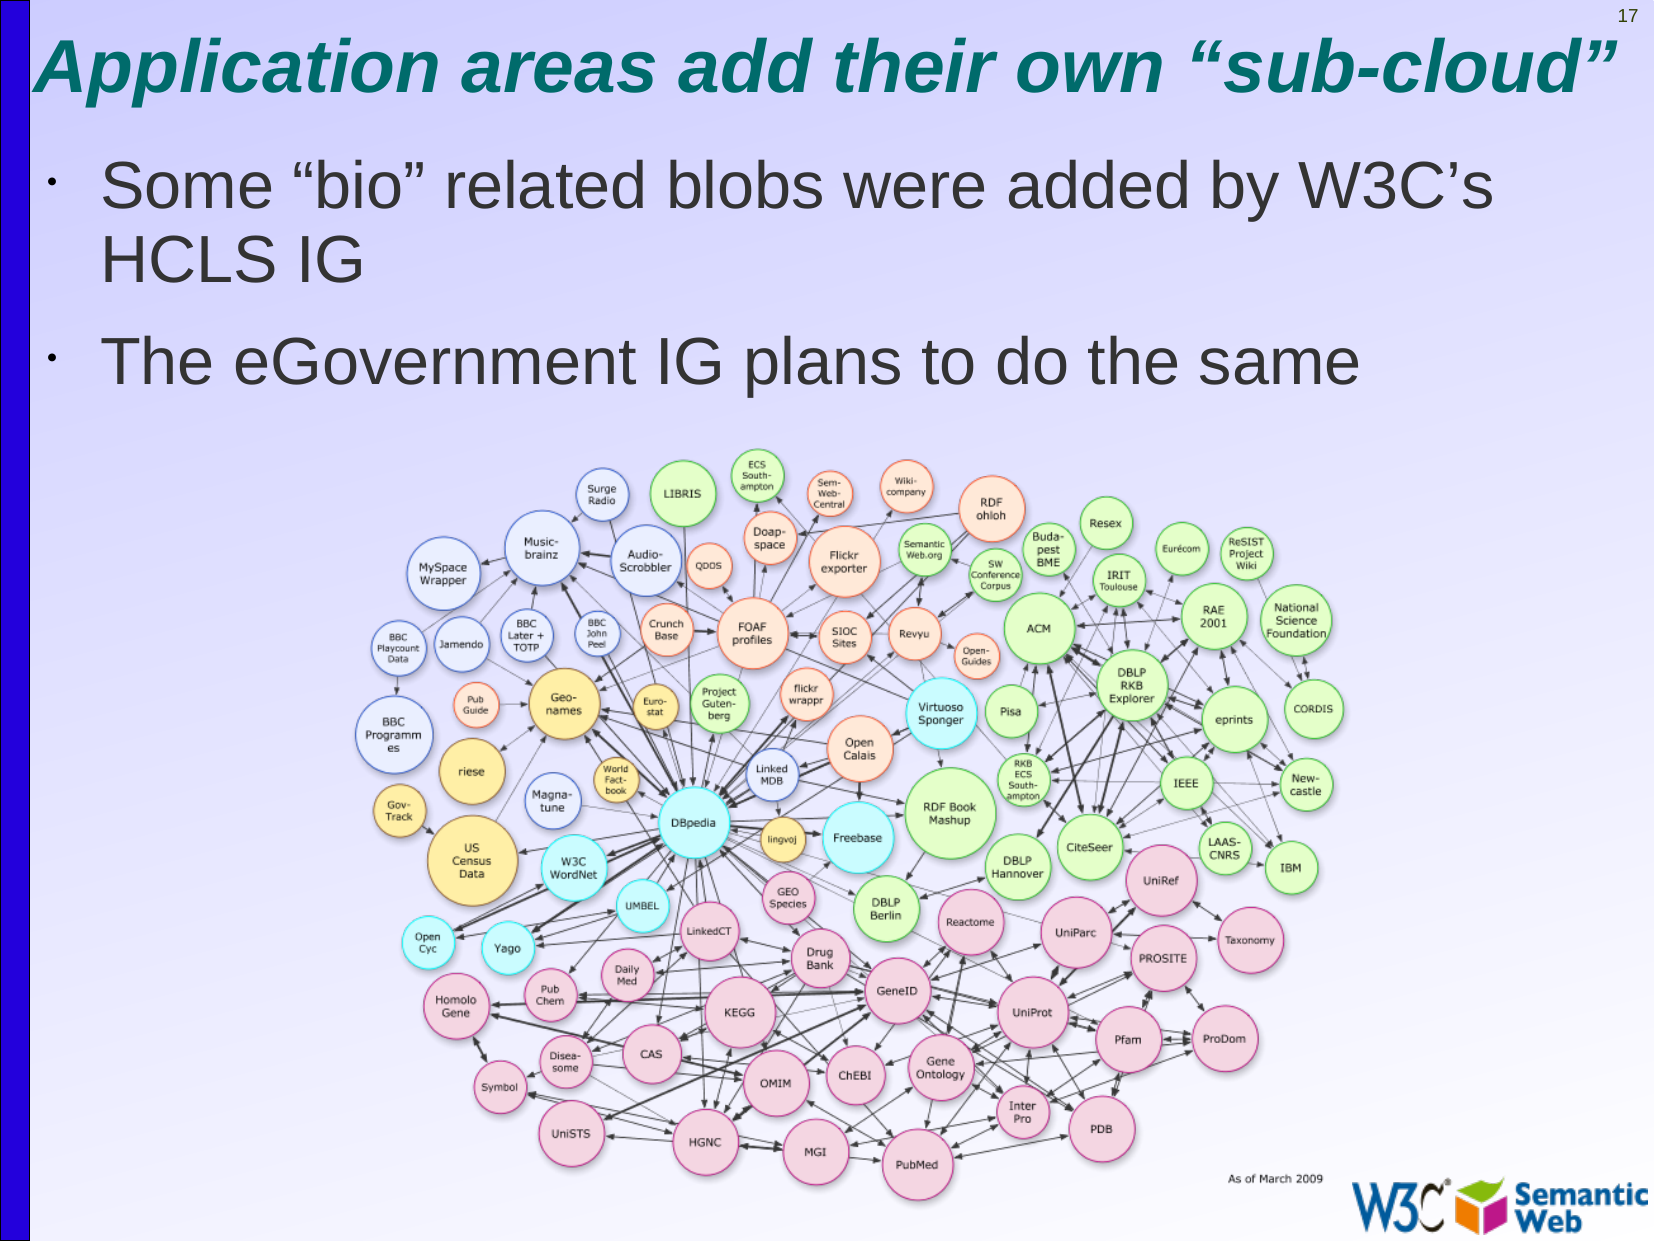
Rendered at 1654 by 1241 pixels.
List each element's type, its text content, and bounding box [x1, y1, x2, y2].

list Some “bio” related blobs were added by W3C’s HCLS IG The eGovernment IG plans to do the same [29, 147, 1624, 1119]
title Application areas add their own “sub-cloud” [0, 5, 1654, 125]
picture [345, 442, 1648, 1235]
